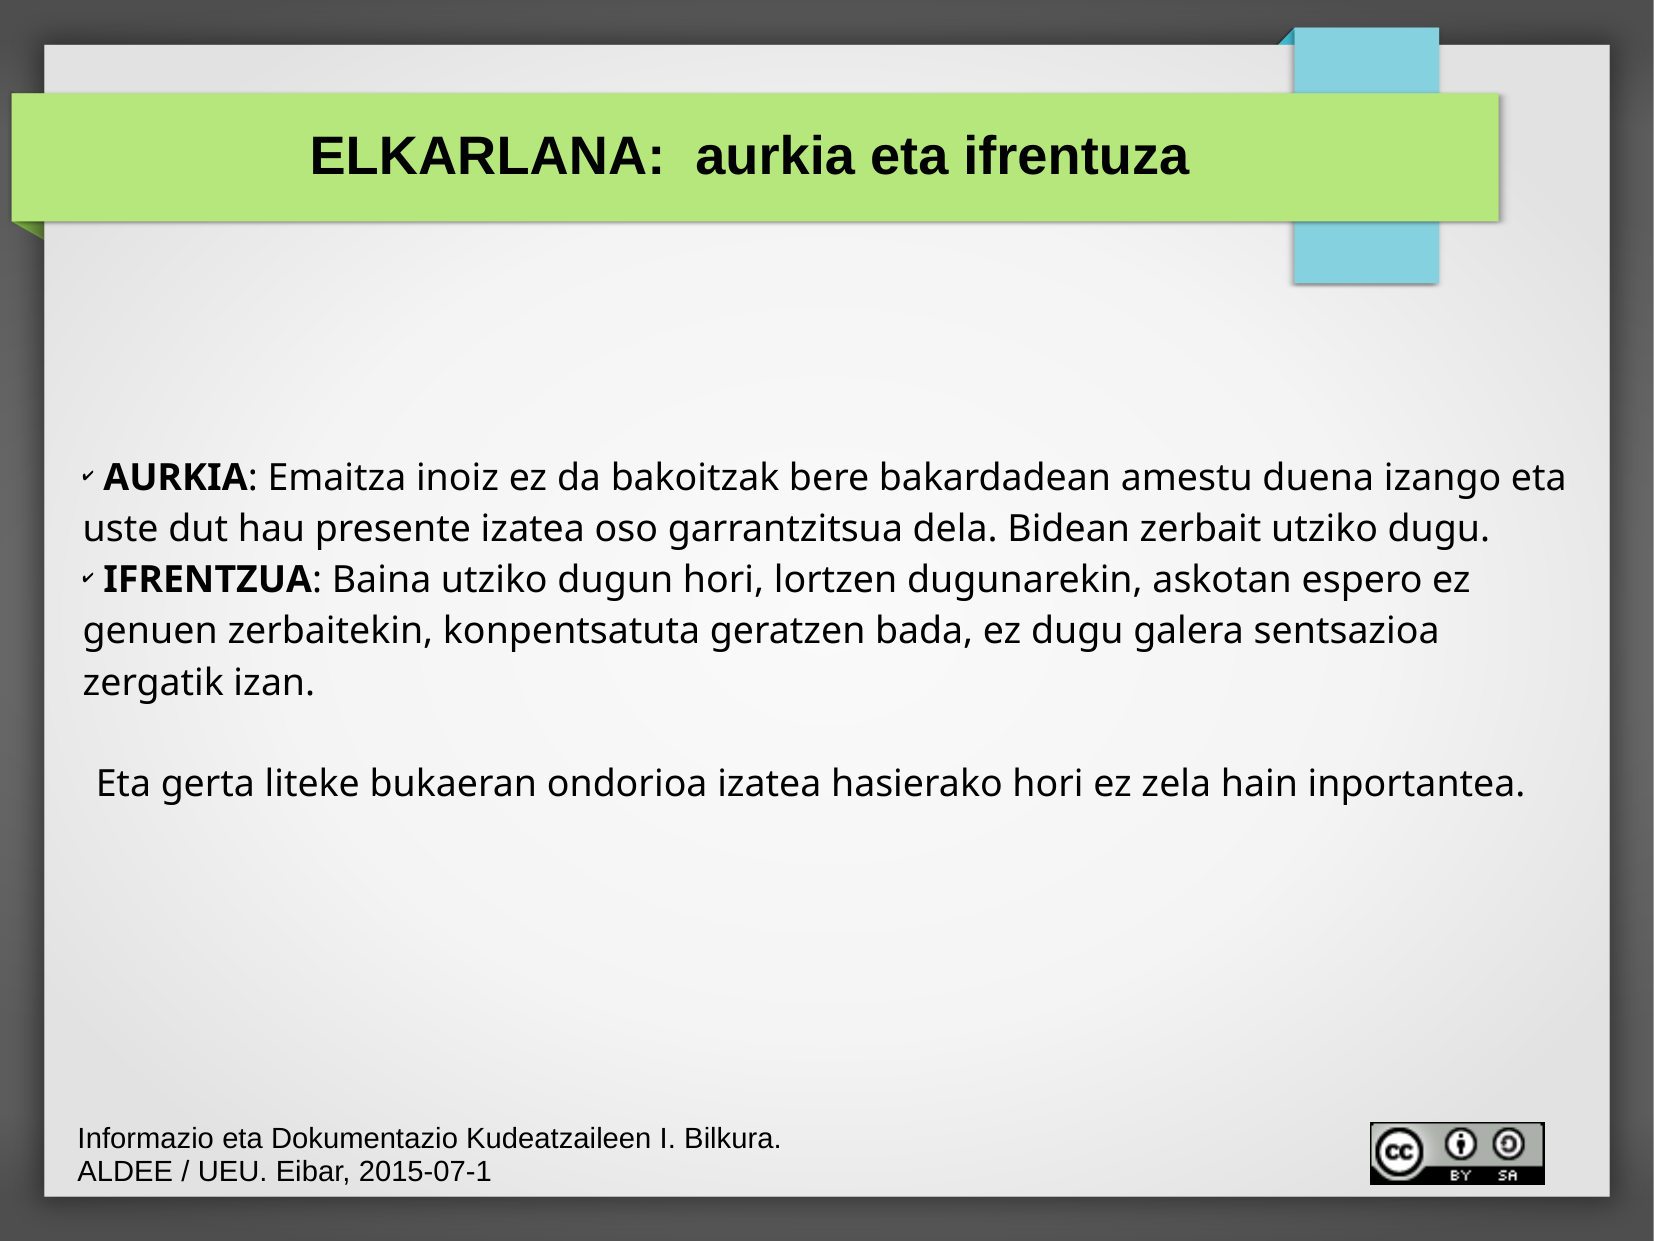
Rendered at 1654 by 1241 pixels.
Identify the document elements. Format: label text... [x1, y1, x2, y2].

picture [0, 0, 1654, 1241]
text_box Informazio eta Dokumentazio Kudeatzaileen I. Bilkura. ALDEE / UEU. Eibar, 2015-07-1 [62, 1068, 1581, 1221]
text_box ELKARLANA: aurkia eta ifrentuza [23, 118, 1477, 194]
subtitle AURKIA: Emaitza inoiz ez da bakoitzak bere bakardadean amestu duena izango eta uste dut hau presente izatea oso garrantzitsua dela. Bidean zerbait utziko dugu. IFRENTZUA: Baina utziko dugun hori, lortzen dugunarekin, askotan espero ez genuen zerbaitekin, konpentsatuta geratzen bada, ez dugu galera sentsazioa zergatik izan. Eta gerta liteke bukaeran ondorioa izatea hasierako hori ez zela hain inportantea. [82, 295, 1571, 1015]
